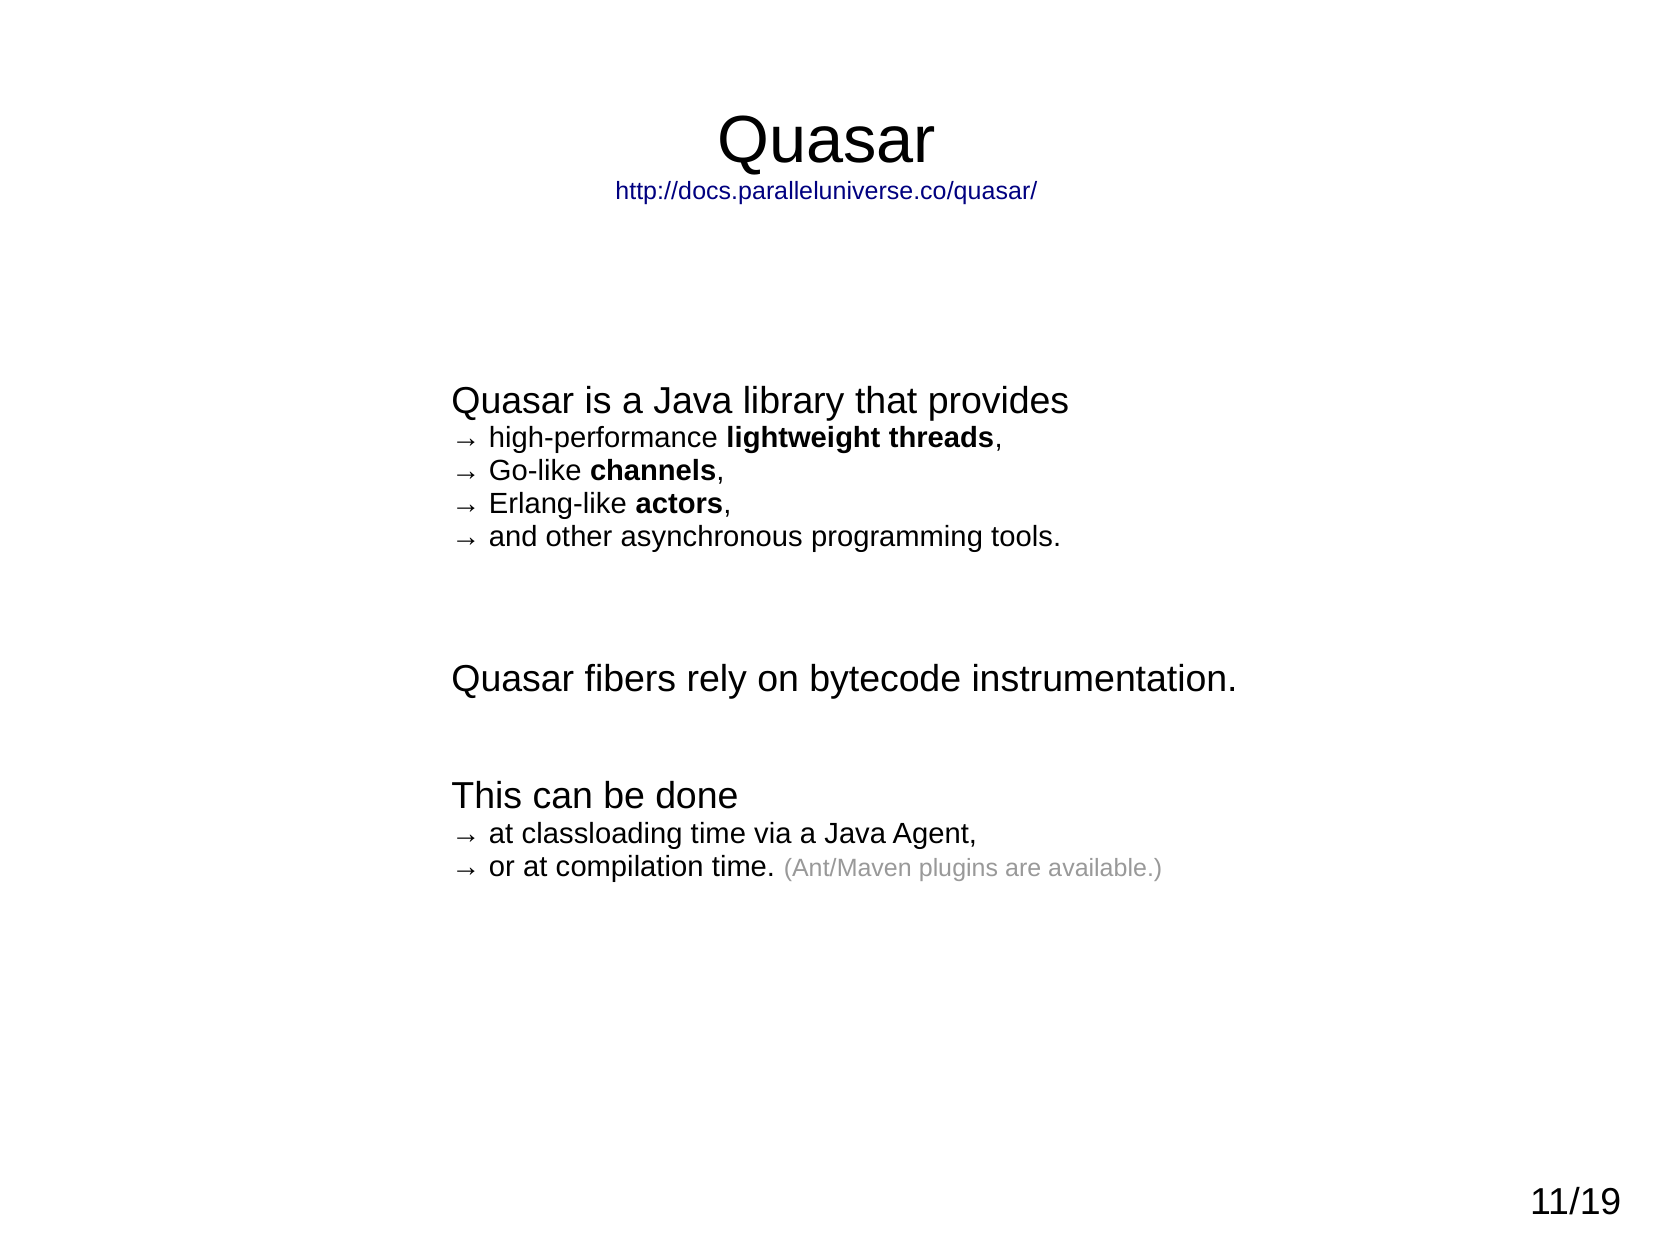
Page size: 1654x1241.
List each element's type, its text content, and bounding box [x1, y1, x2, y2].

text_box This can be done → at classloading time via a Java Agent, → or at compilation time. (Ant/Maven plugins are available.) [436, 767, 1277, 902]
text_box Quasar fibers rely on bytecode instrumentation. [436, 649, 1277, 711]
title Quasar http://docs.paralleluniverse.co/quasar/ [82, 49, 1571, 257]
text_box Quasar is a Java library that provides → high-performance lightweight threads, → Go-like channels, → Erlang-like actors, → and other asynchronous programming tools. [436, 371, 1277, 583]
